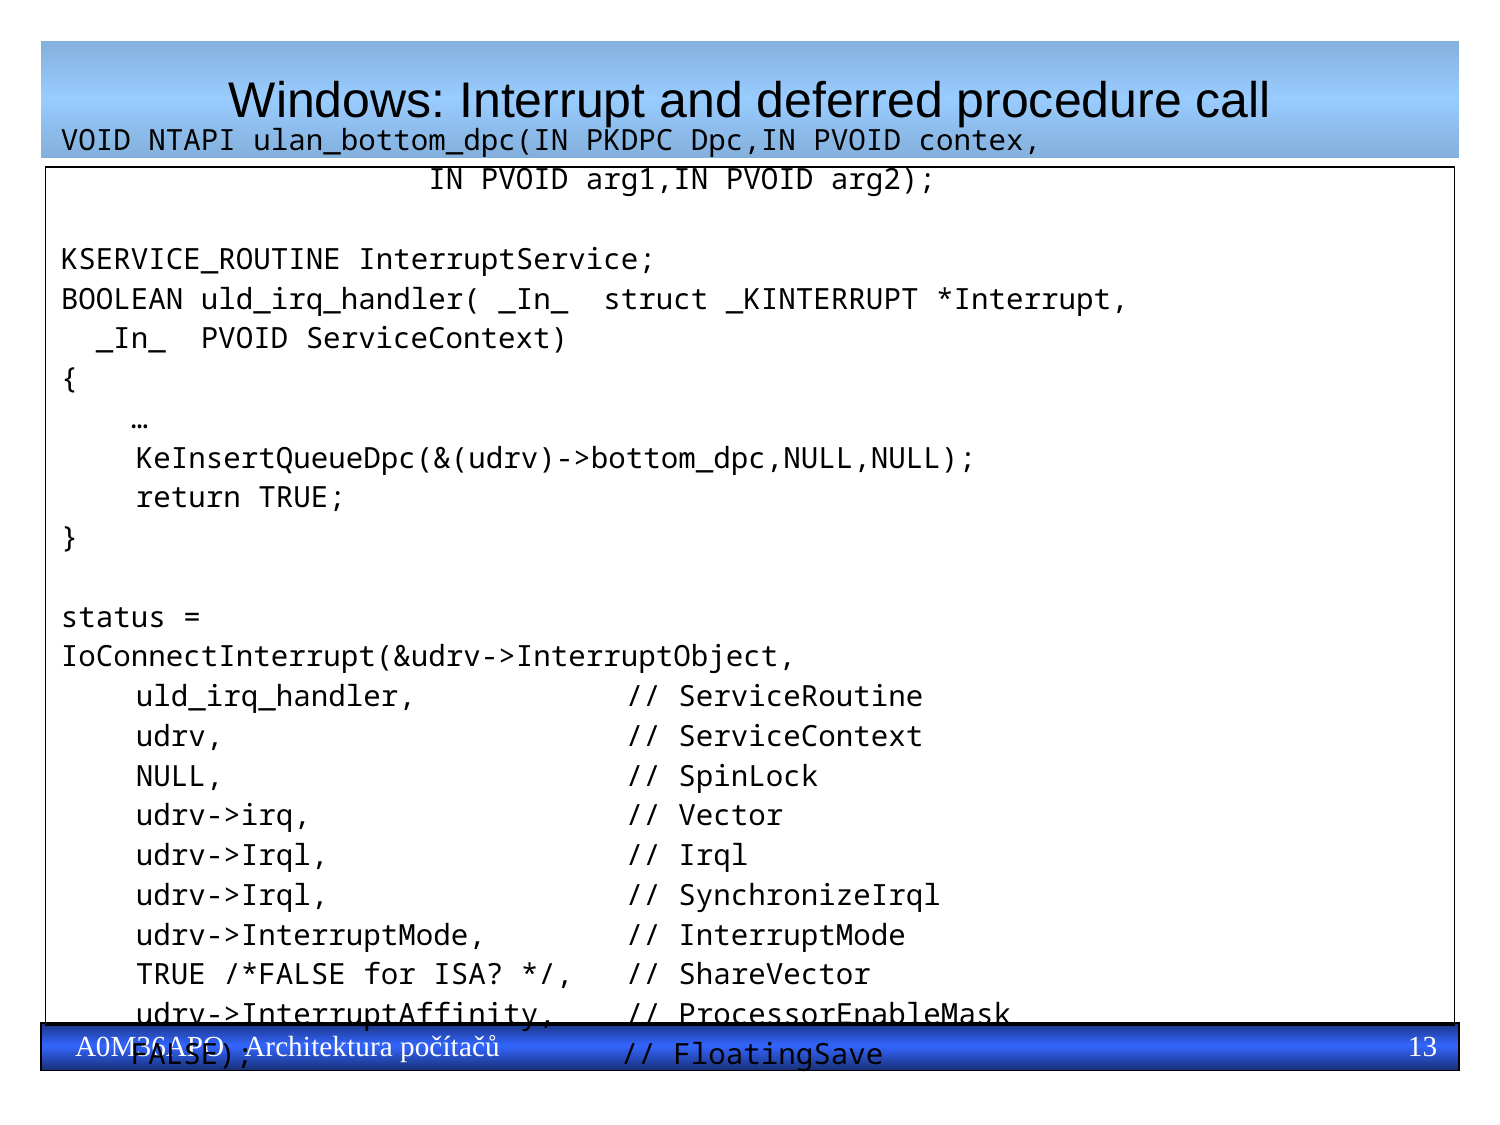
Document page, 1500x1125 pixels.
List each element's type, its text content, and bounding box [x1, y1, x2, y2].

title Windows: Interrupt and deferred procedure call [41, 41, 1459, 158]
text_box VOID NTAPI ulan_bottom_dpc(IN PKDPC Dpc,IN PVOID contex, IN PVOID arg1,IN PVOID arg2); KSERVICE_ROUTINE InterruptService; BOOLEAN uld_irq_handler( _In_ struct _KINTERRUPT *Interrupt, _In_ PVOID ServiceContext) { … KeInsertQueueDpc(&(udrv)->bottom_dpc,NULL,NULL); return TRUE; } status = IoConnectInterrupt(&udrv->InterruptObject, uld_irq_handler, // ServiceRoutine udrv, // ServiceContext NULL, // SpinLock udrv->irq, // Vector udrv->Irql, // Irql udrv->Irql, // SynchronizeIrql udrv->InterruptMode, // InterruptMode TRUE /*FALSE for ISA? */, // ShareVector udrv->InterruptAffinity, // ProcessorEnableMask FALSE); // FloatingSave [45, 166, 1455, 1025]
